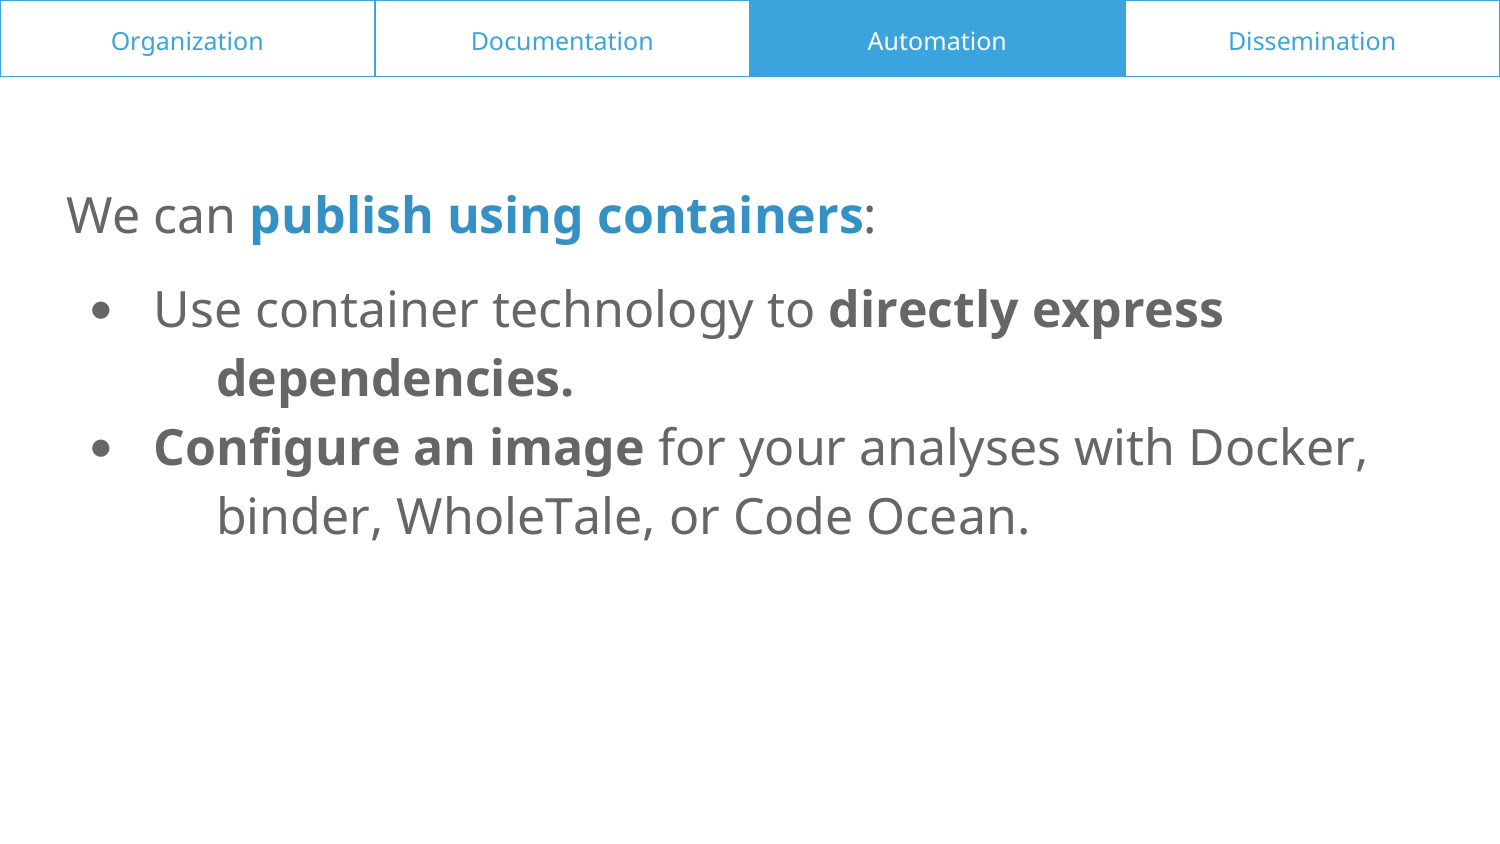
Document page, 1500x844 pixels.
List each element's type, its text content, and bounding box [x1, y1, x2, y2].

text_box Documentation [375, 0, 749, 77]
text_box Automation [750, 0, 1124, 77]
list We can publish using containers: Use container technology to directly express dependencies. Configure an image for your analyses with Docker, binder, WholeTale, or Code Ocean. [51, 159, 1424, 750]
text_box Dissemination [1125, 0, 1500, 77]
text_box Organization [0, 0, 374, 77]
